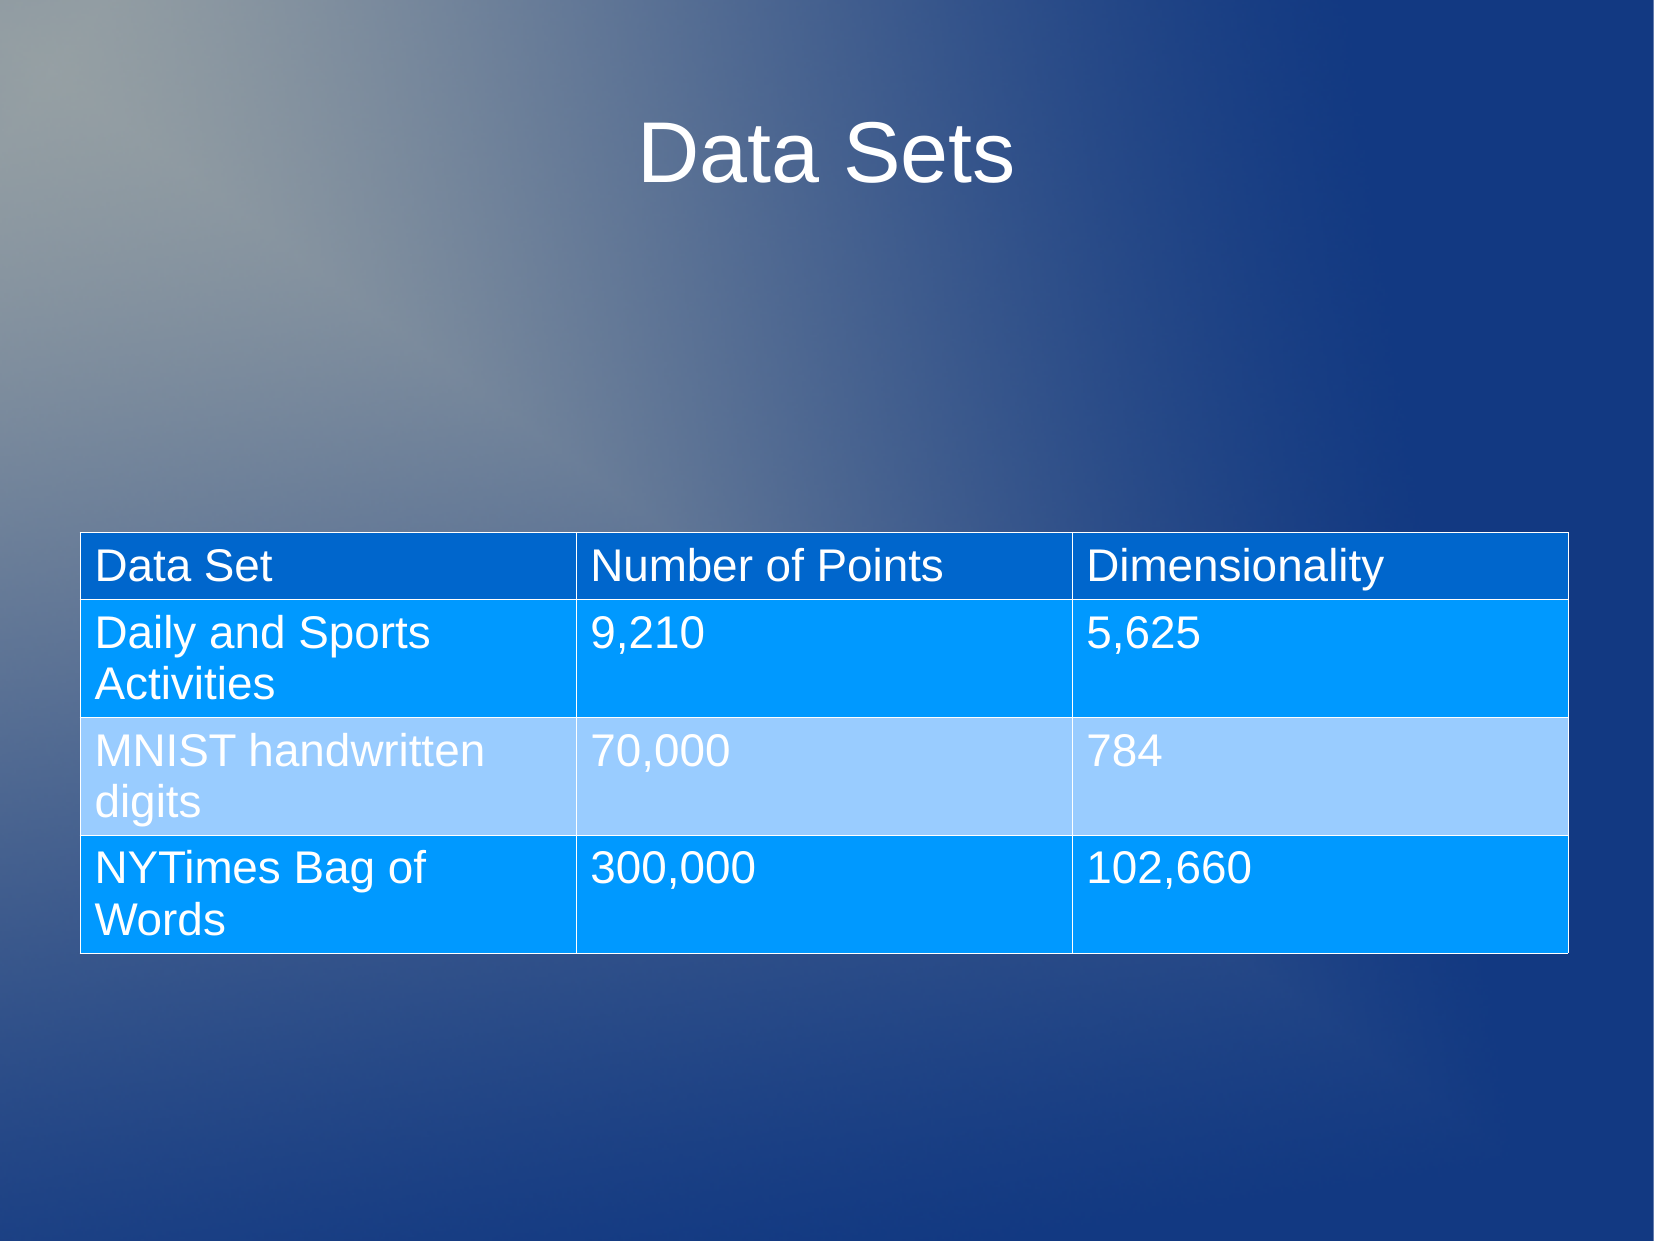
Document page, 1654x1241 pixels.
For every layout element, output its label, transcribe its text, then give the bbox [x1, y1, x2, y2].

table_header Number of Points [577, 533, 1072, 599]
table_cell 300,000 [577, 836, 1072, 953]
picture [0, 0, 1654, 1241]
table_cell 9,210 [577, 600, 1072, 717]
table_cell Daily and Sports Activities [81, 600, 576, 717]
table_header Data Set [81, 533, 576, 599]
table_cell MNIST handwritten digits [81, 718, 576, 835]
title Data Sets [82, 49, 1571, 257]
table_cell 70,000 [577, 718, 1072, 835]
table_cell 102,660 [1073, 836, 1568, 953]
table_cell NYTimes Bag of Words [81, 836, 576, 953]
table_header Dimensionality [1073, 533, 1568, 599]
table_cell 784 [1073, 718, 1568, 835]
table_cell 5,625 [1073, 600, 1568, 717]
